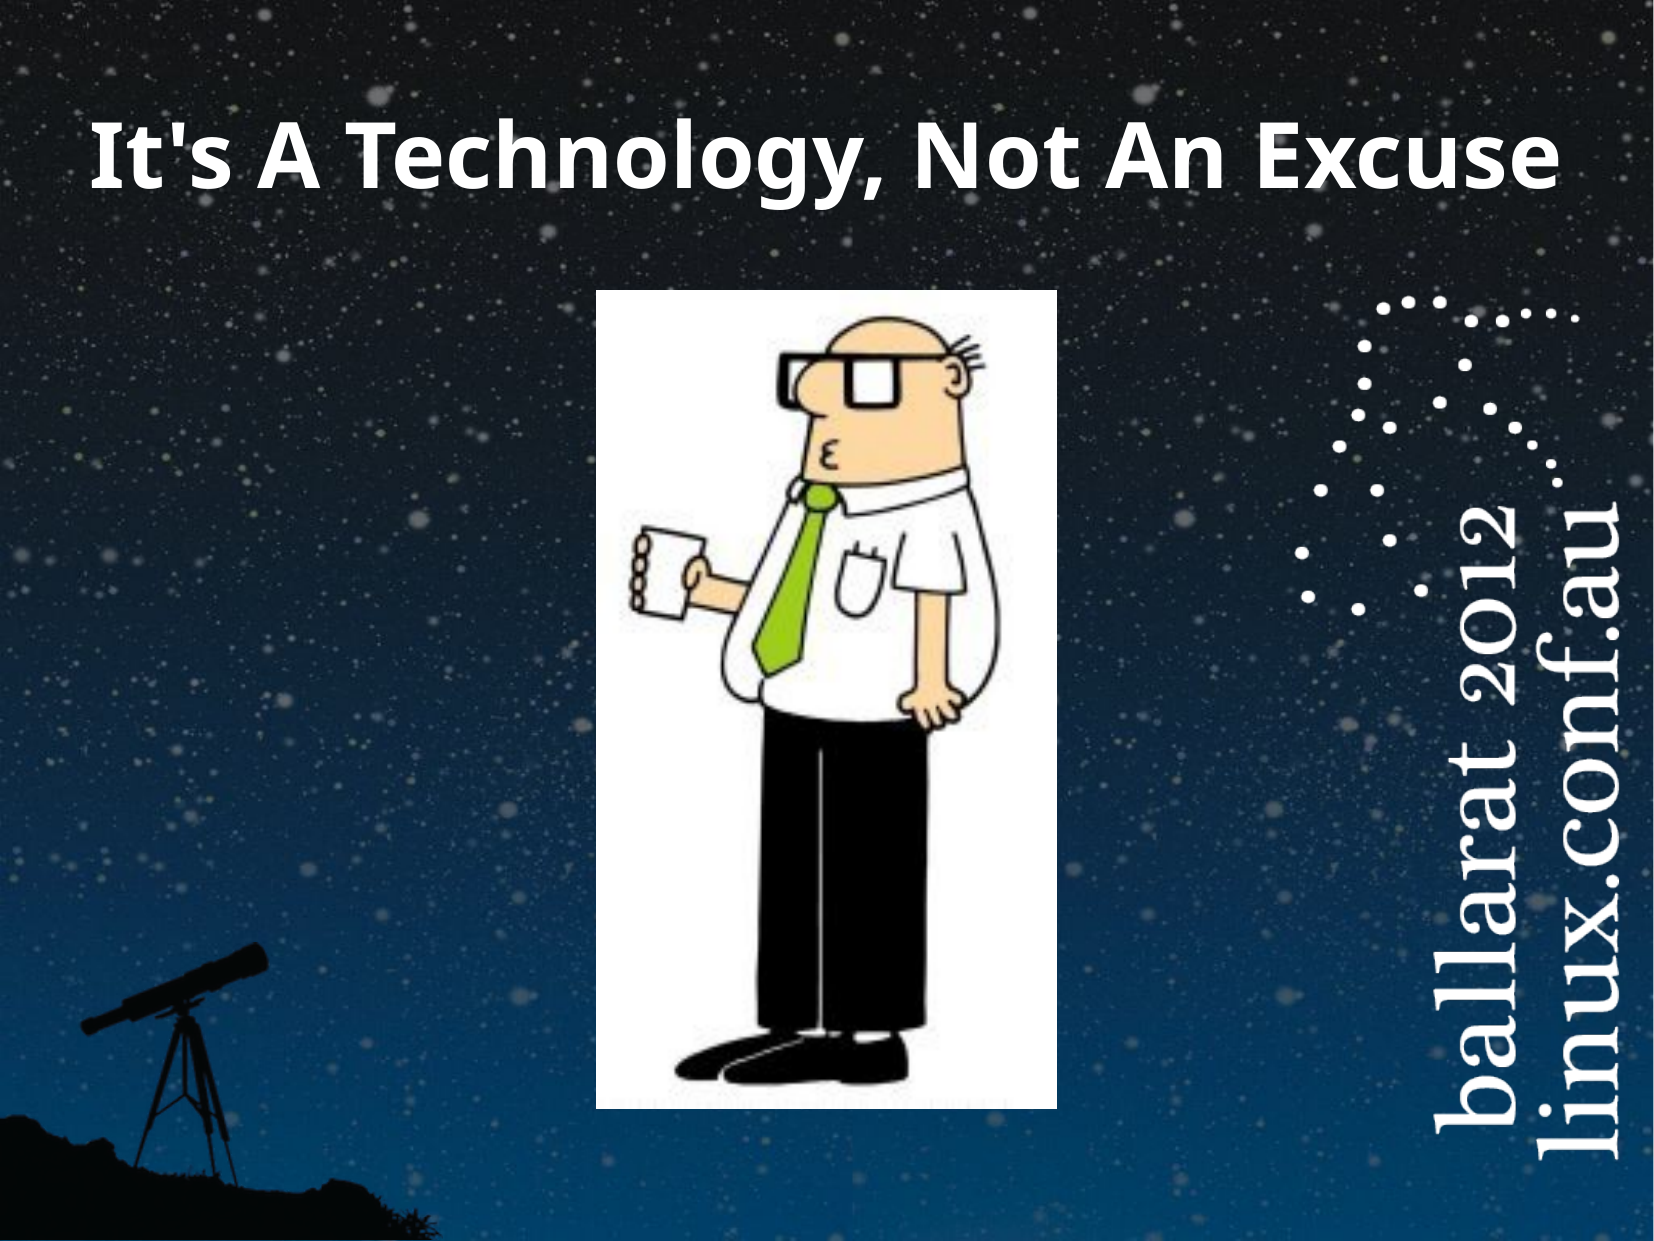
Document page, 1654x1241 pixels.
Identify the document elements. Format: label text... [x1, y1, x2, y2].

title It's A Technology, Not An Excuse [82, 49, 1571, 257]
picture [0, 0, 1654, 1241]
